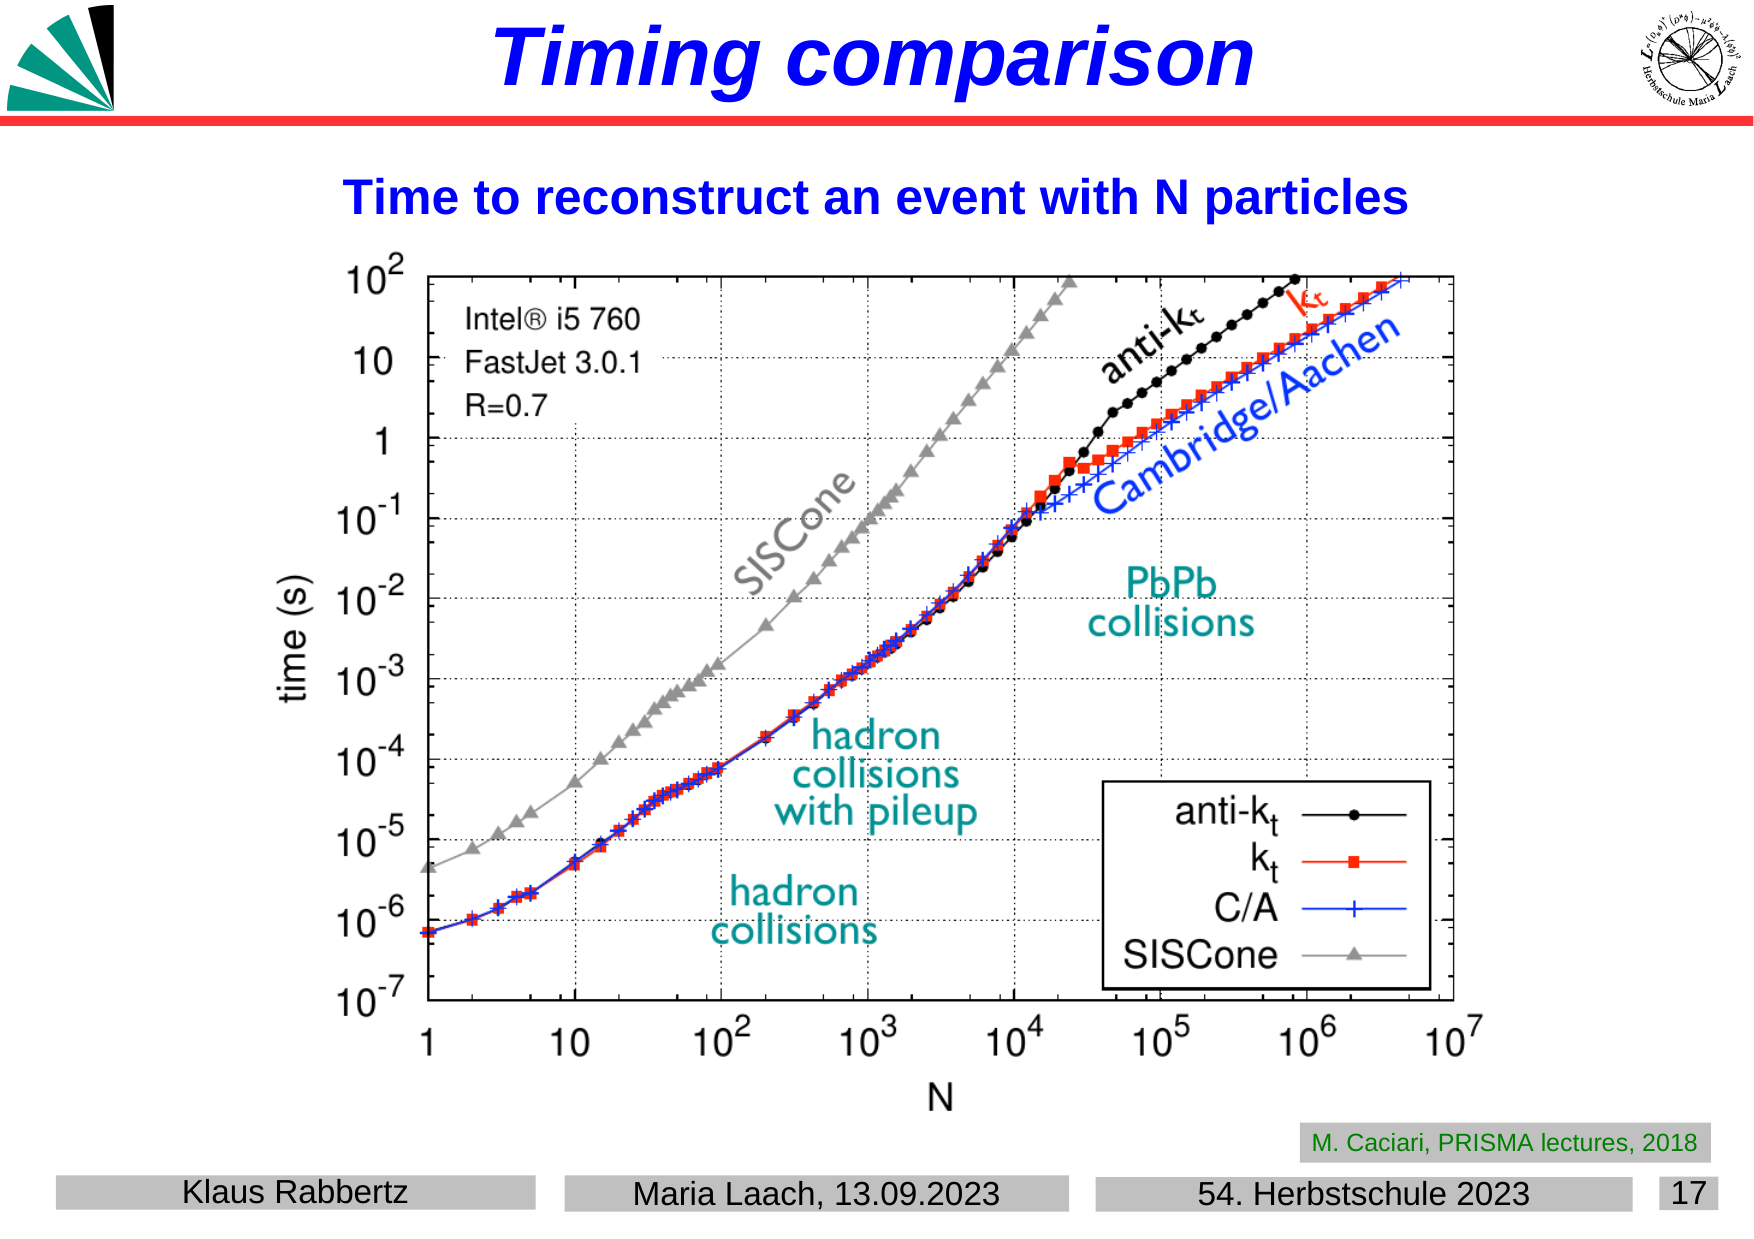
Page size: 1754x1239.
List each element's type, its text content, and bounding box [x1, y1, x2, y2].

picture [1641, 11, 1741, 106]
picture [266, 237, 1488, 1123]
text_box Time to reconstruct an event with N particles [330, 163, 1423, 232]
text_box M. Caciari, PRISMA lectures, 2018 [1299, 1122, 1711, 1163]
picture [7, 5, 114, 112]
title Timing comparison [129, 0, 1617, 114]
